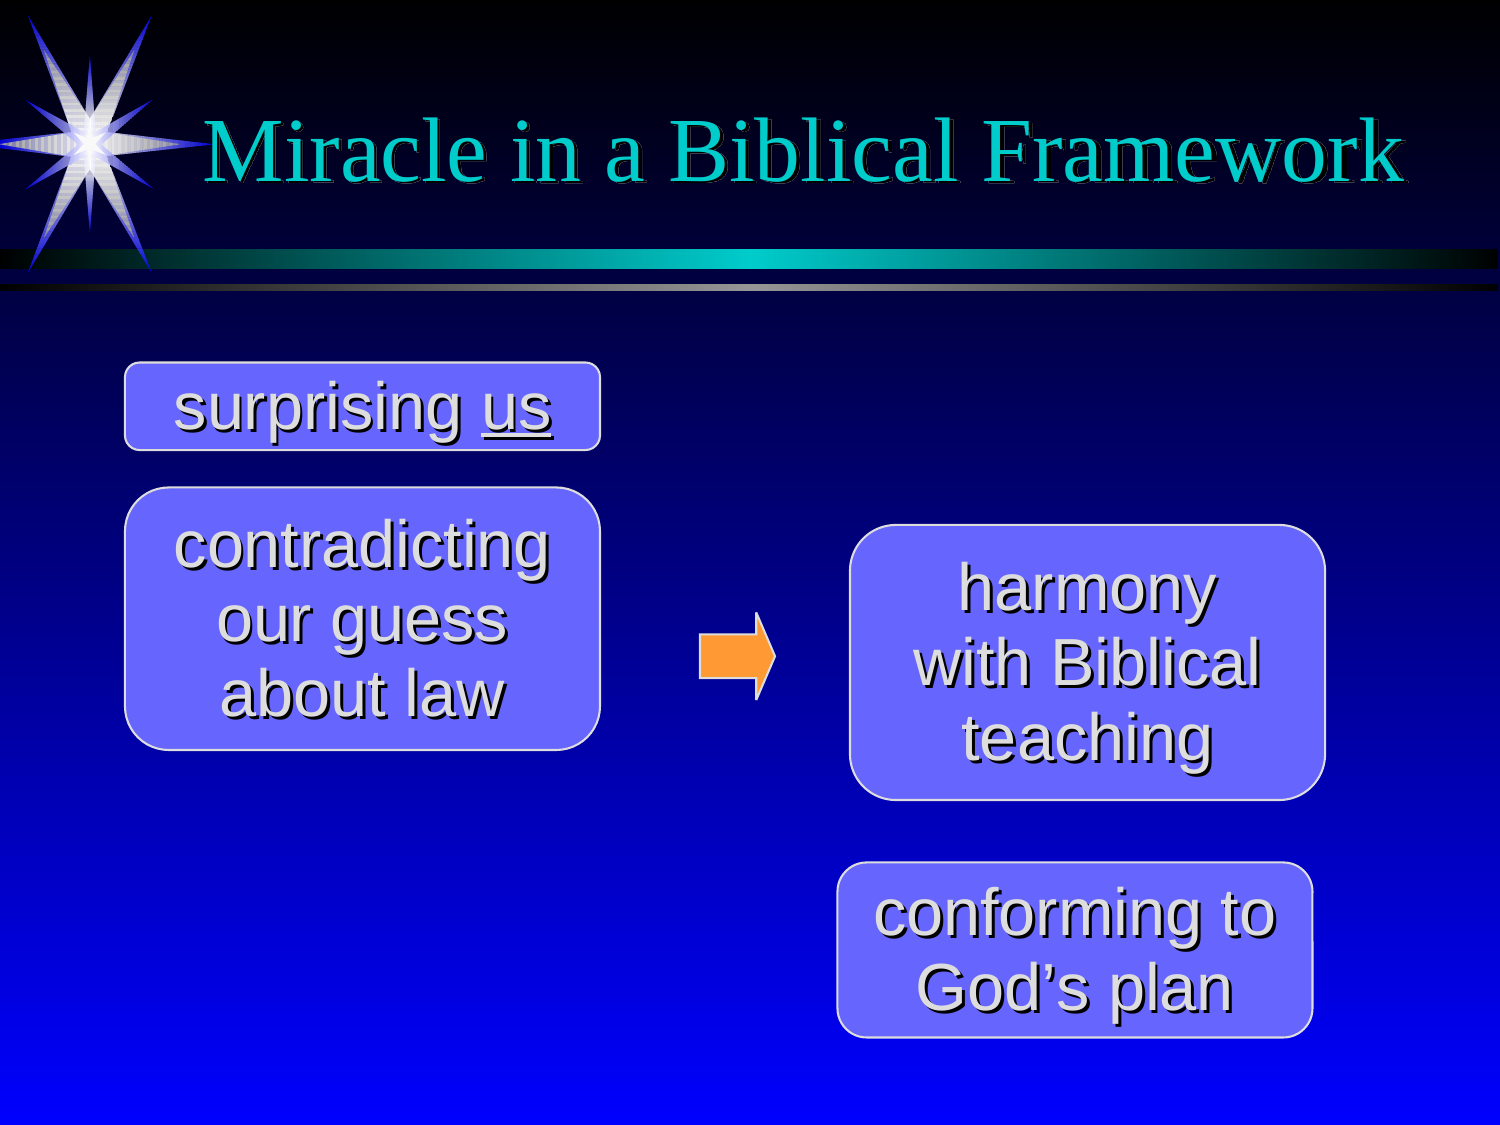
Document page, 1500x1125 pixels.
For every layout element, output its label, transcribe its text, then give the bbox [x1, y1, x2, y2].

text_box 20 [131, 239, 141, 245]
title Miracle in a Biblical Framework [187, 56, 1463, 244]
text_box 20 [131, 43, 142, 49]
text_box conforming to God’s plan [837, 862, 1313, 1038]
text_box 20 [38, 239, 49, 245]
text_box 20 [181, 140, 187, 148]
text_box 20 [134, 107, 138, 117]
text_box surprising us [124, 362, 601, 451]
text_box 20 [38, 43, 48, 49]
text_box contradicting our guess about law [124, 487, 601, 751]
text_box harmony with Biblical teaching [849, 524, 1326, 801]
text_box [699, 612, 776, 700]
